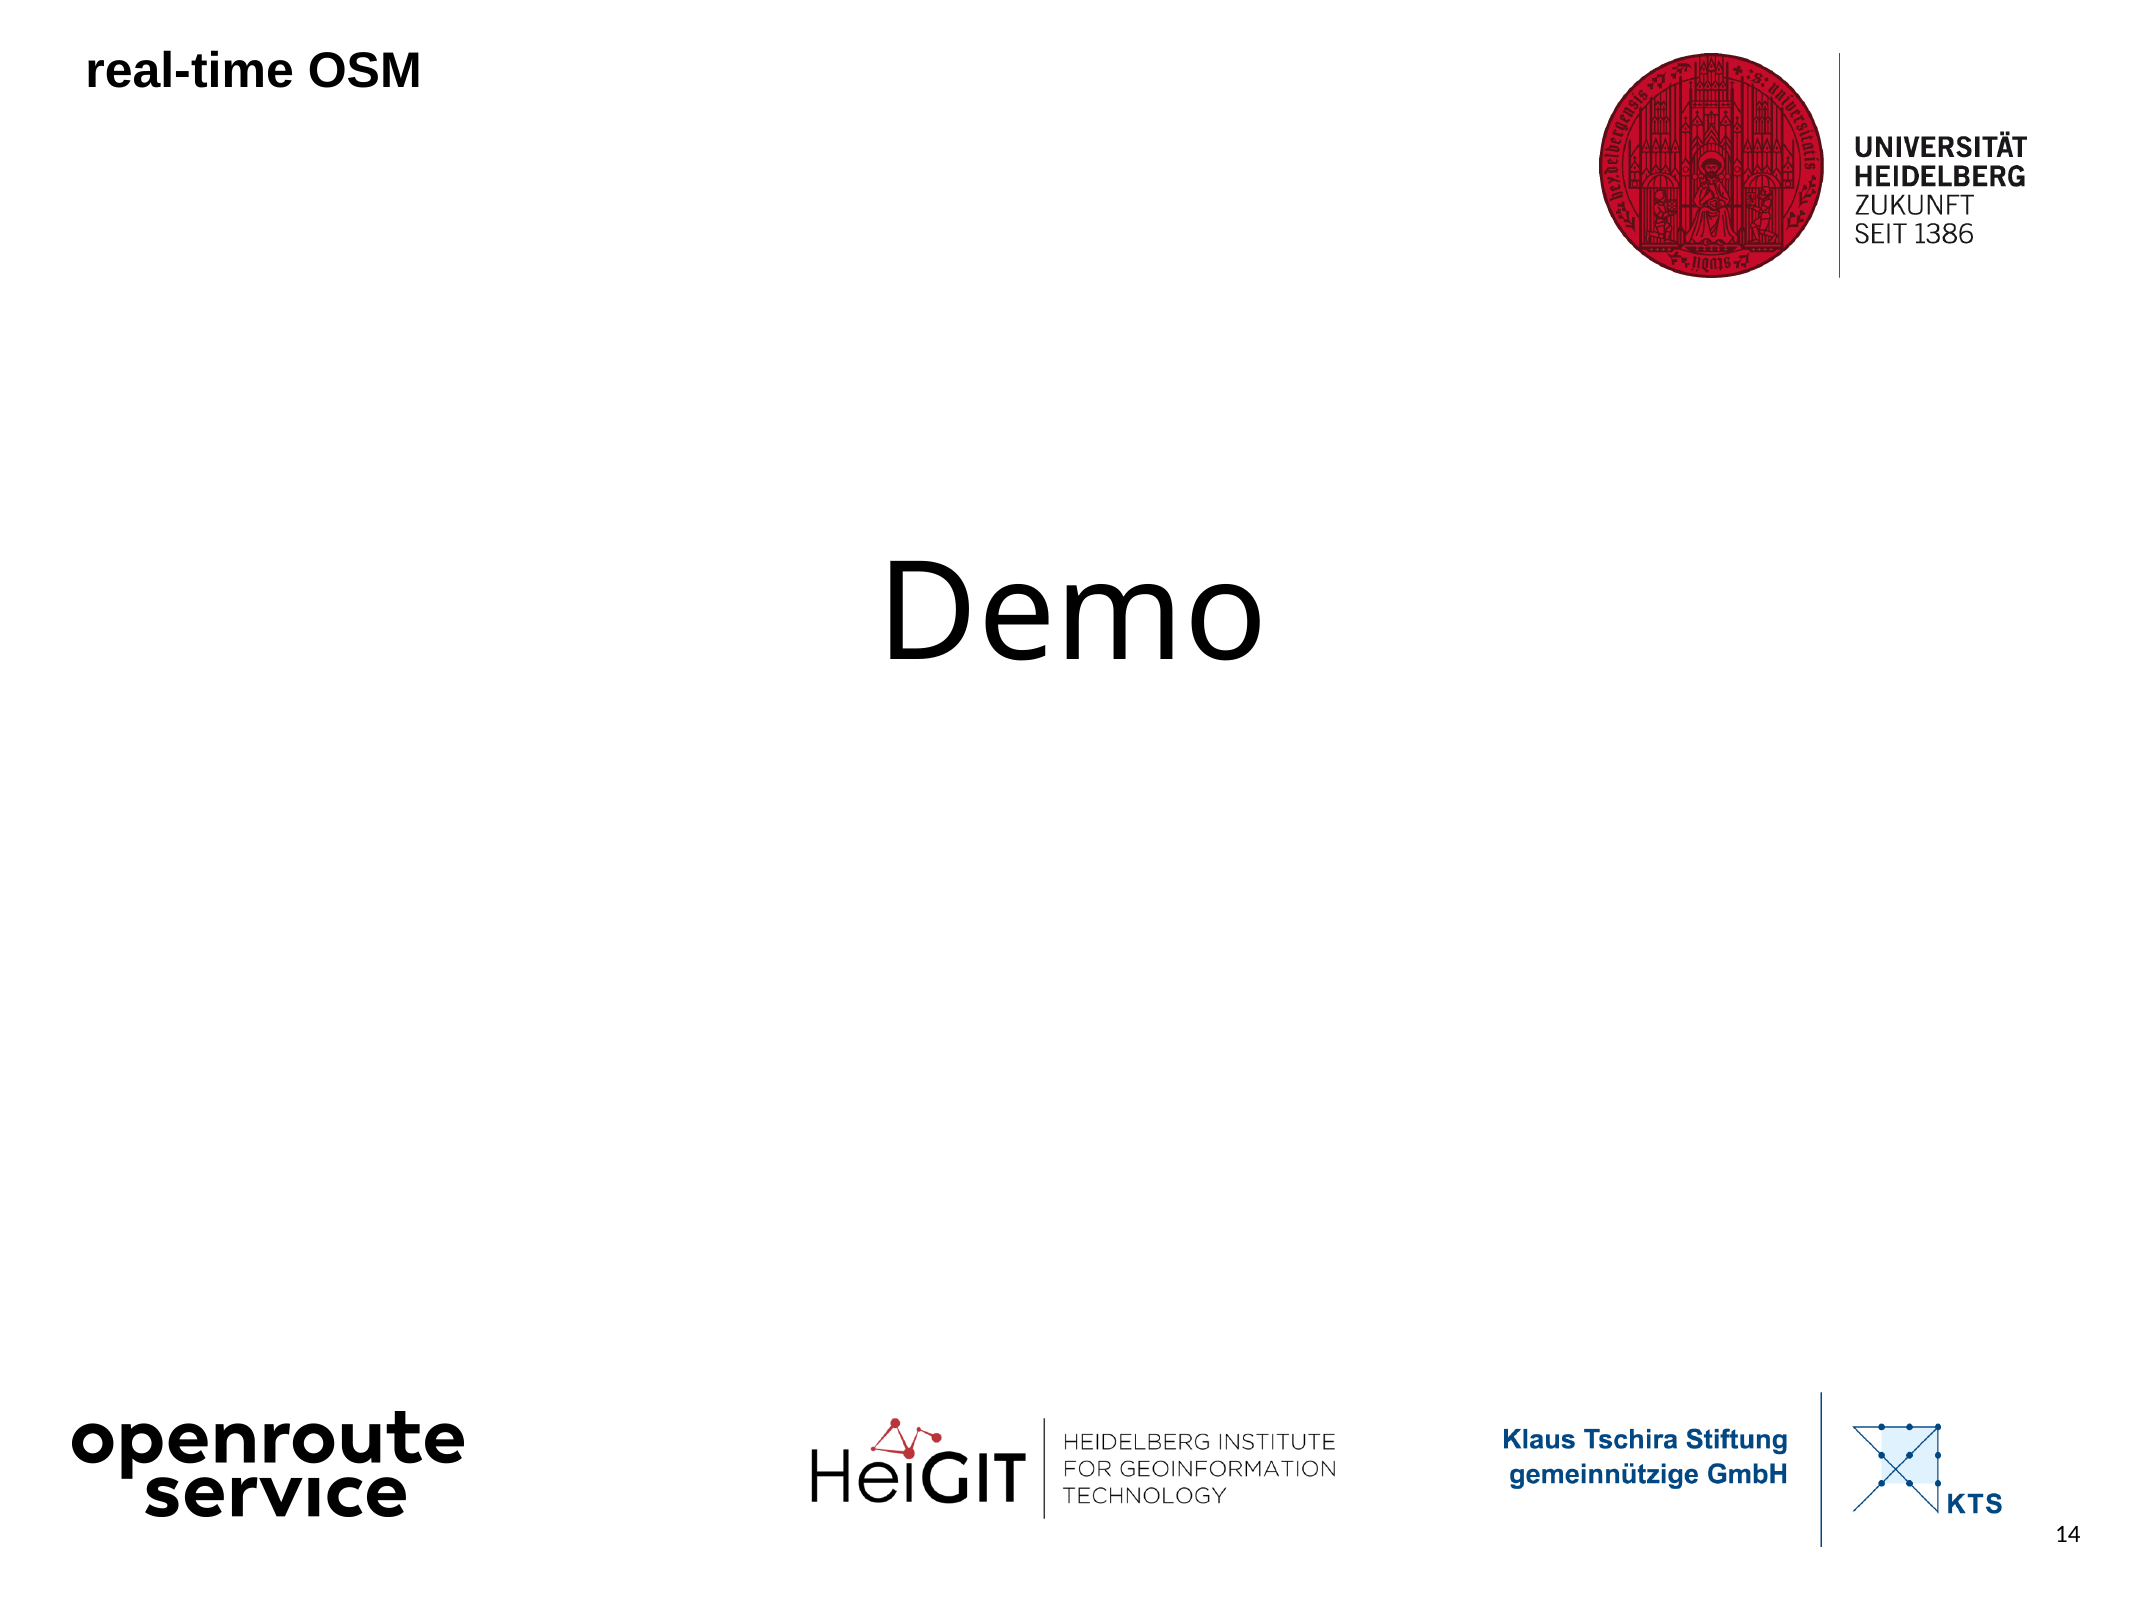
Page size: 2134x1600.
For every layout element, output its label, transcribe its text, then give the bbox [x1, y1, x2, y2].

picture [72, 1411, 464, 1517]
picture [797, 1395, 1349, 1533]
text_box Demo [869, 513, 1277, 696]
picture [1474, 1330, 2034, 1597]
picture [1599, 53, 2027, 278]
text_box real-time OSM [74, 26, 434, 109]
